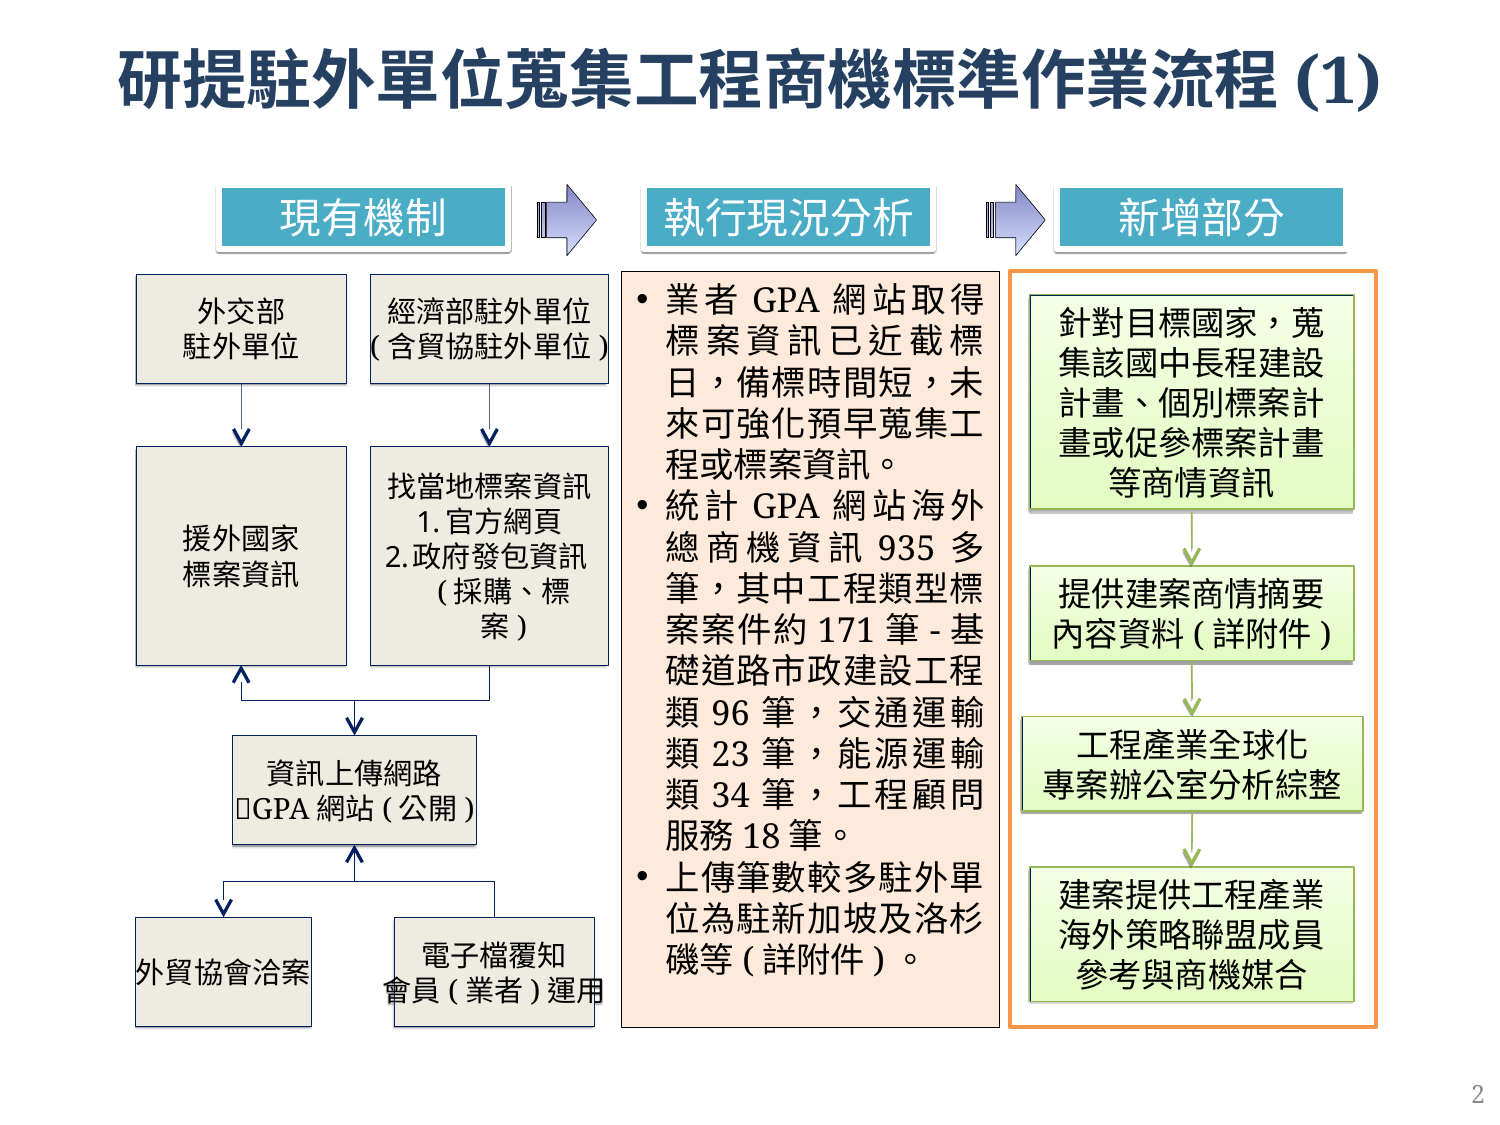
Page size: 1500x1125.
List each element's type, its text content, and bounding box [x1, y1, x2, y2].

text_box [541, 202, 545, 238]
text_box [1009, 271, 1376, 1027]
text_box 資訊上傳網路 GPA網站(公開) [232, 735, 477, 845]
text_box 經濟部駐外單位 (含貿協駐外單位) [370, 273, 609, 384]
text_box 新增部分 [1057, 184, 1347, 250]
text_box [995, 184, 1046, 256]
slide_number <編號> [1149, 1065, 1500, 1125]
text_box 找當地標案資訊 官方網頁 政府發包資訊(採購、標案) [370, 446, 609, 665]
text_box 援外國家 標案資訊 [135, 446, 347, 665]
text_box 建案提供工程產業海外策略聯盟成員參考與商機媒合 [1029, 866, 1354, 1002]
text_box 提供建案商情摘要內容資料(詳附件) [1029, 566, 1354, 661]
text_box 現有機制 [218, 184, 509, 250]
text_box 執行現況分析 [643, 184, 934, 250]
text_box [990, 202, 994, 238]
text_box 業者GPA網站取得標案資訊已近截標日，備標時間短，未來可強化預早蒐集工程或標案資訊。 統計GPA網站海外總商機資訊935多筆，其中工程類型標案案件約171筆-基礎道路市政建設工程類96筆，交通運輸類23筆，能源運輸類34筆，工程顧問服務18筆。 上傳筆數較多駐外單位為駐新加坡及洛杉磯等(詳附件)。 [621, 271, 1000, 1027]
text_box [546, 184, 597, 256]
text_box 工程產業全球化 專案辦公室分析綜整 [1021, 716, 1363, 812]
text_box 電子檔覆知 會員(業者)運用 [393, 917, 595, 1027]
text_box 外貿協會洽案 [135, 917, 312, 1027]
text_box 外交部 駐外單位 [135, 273, 347, 384]
text_box 研提駐外單位蒐集工程商機標準作業流程(1) [74, 18, 1425, 138]
text_box 針對目標國家，蒐集該國中長程建設計畫、個別標案計畫或促參標案計畫等商情資訊 [1029, 294, 1354, 510]
